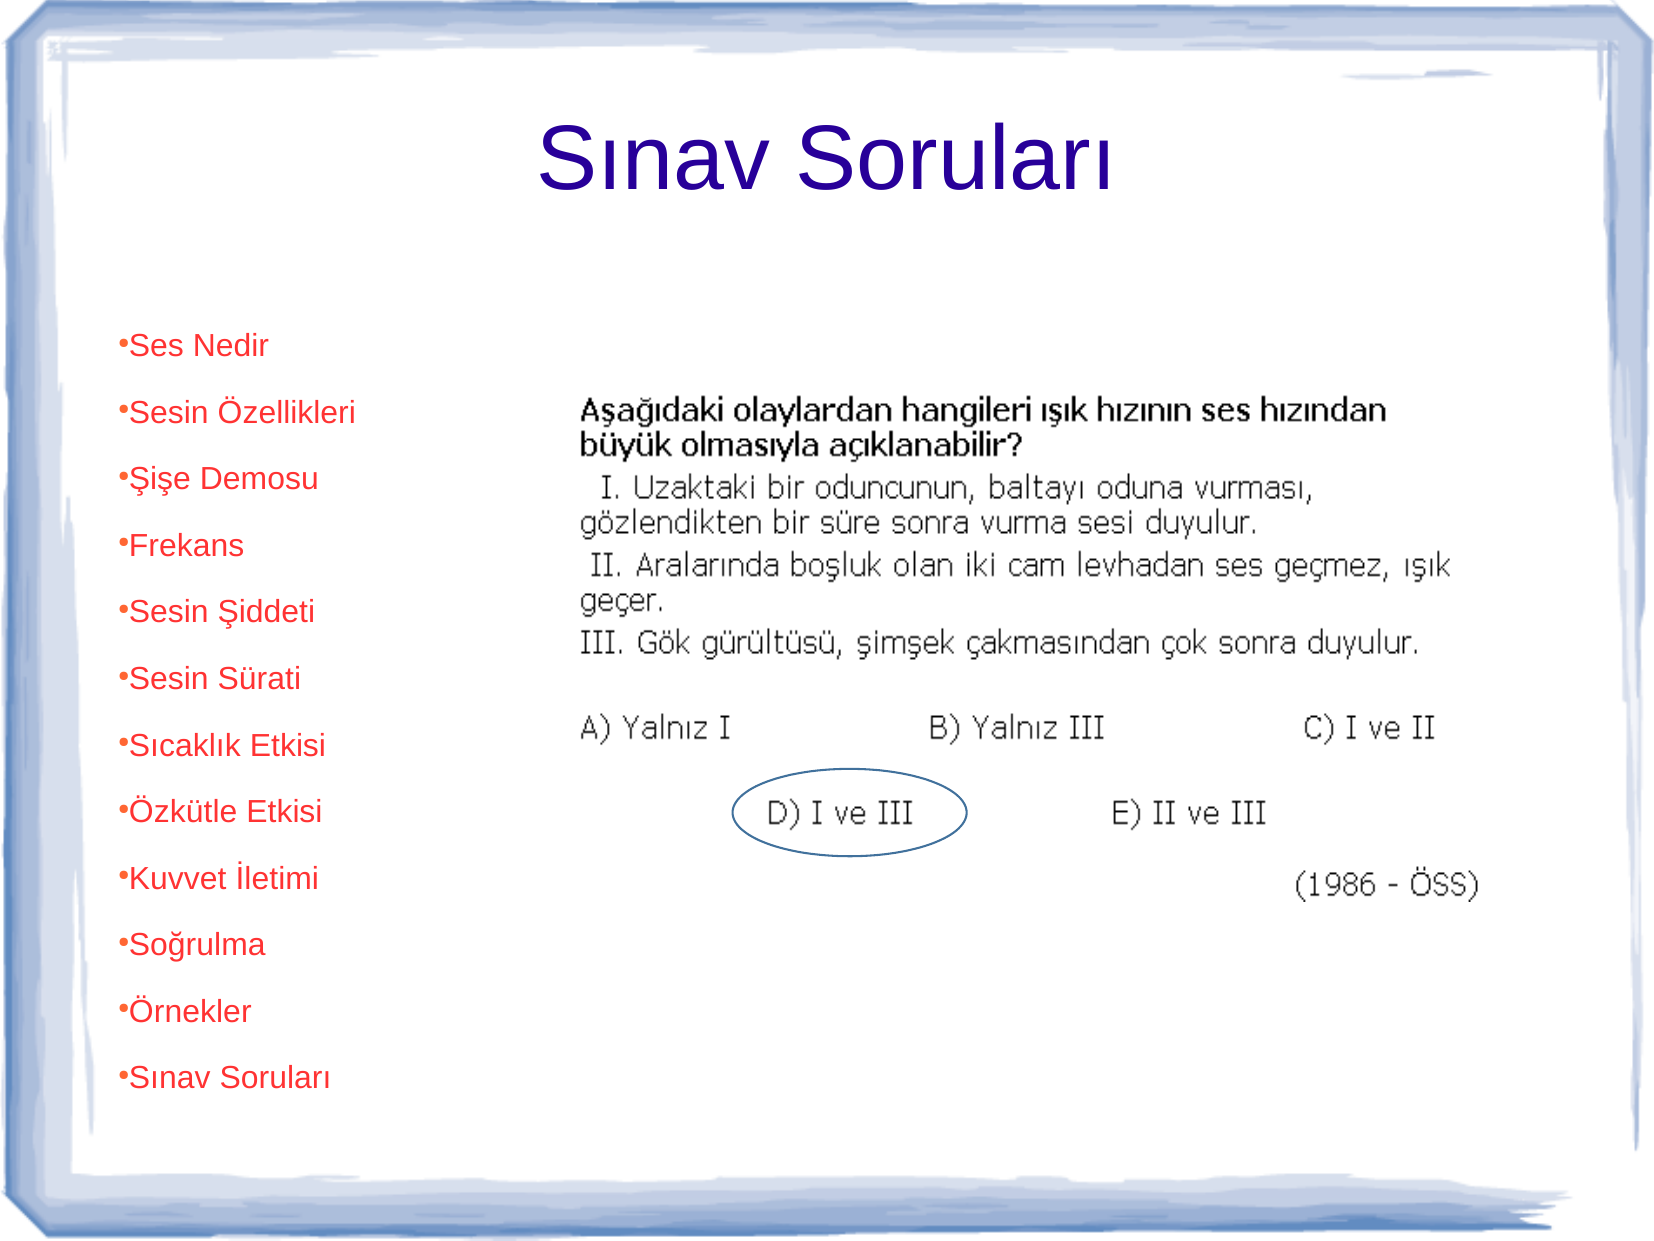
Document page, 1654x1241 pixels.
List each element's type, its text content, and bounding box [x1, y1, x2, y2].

title Sınav Soruları [82, 49, 1571, 257]
picture [566, 377, 1490, 902]
list Ses Nedir Sesin Özellikleri Şişe Demosu Frekans Sesin Şiddeti Sesin Sürati Sıcaklık Etkisi Özkütle Etkisi Kuvvet İletimi Soğrulma Örnekler Sınav Soruları [118, 324, 438, 1097]
